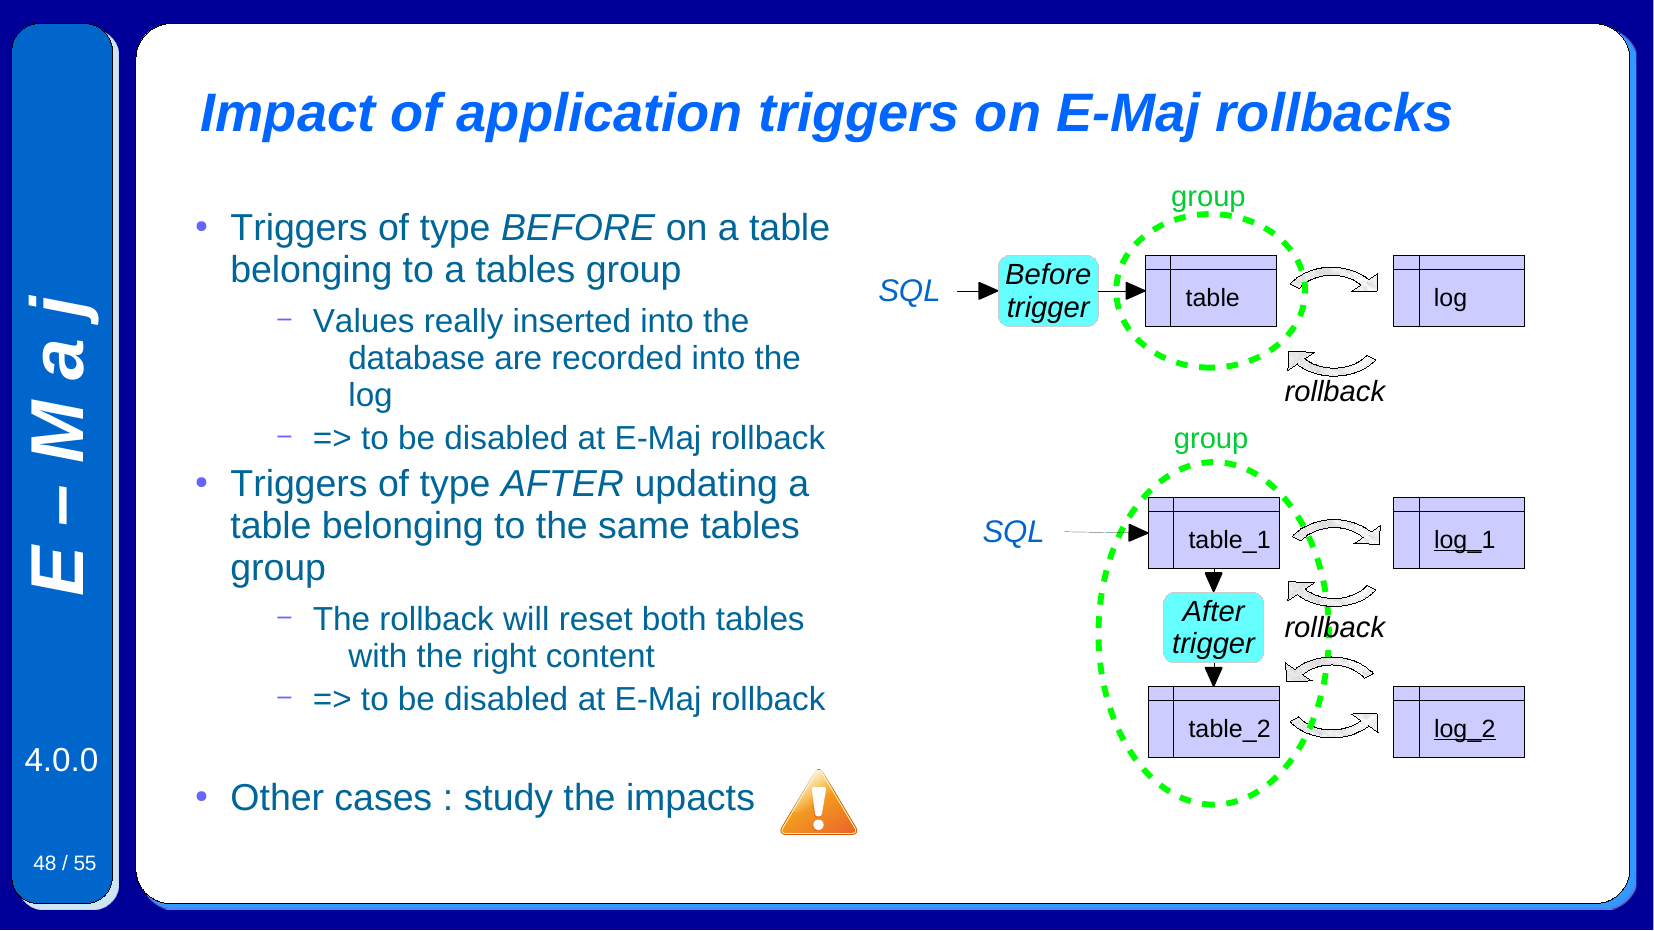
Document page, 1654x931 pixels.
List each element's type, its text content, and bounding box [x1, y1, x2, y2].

text_box Before trigger [998, 255, 1099, 327]
text_box group [1159, 414, 1264, 463]
text_box [1290, 713, 1379, 738]
text_box log_2 [1393, 686, 1525, 758]
text_box [1292, 519, 1381, 545]
text_box [1344, 355, 1376, 367]
text_box [1288, 351, 1324, 367]
title Impact of application triggers on E-Maj rollbacks [200, 34, 1575, 191]
text_box log_1 [1393, 497, 1525, 569]
text_box [1290, 267, 1378, 292]
list Triggers of type BEFORE on a table belonging to a tables group Values really inserted into the database are recorded into the log => to be disabled at E-Maj rollback Triggers of type AFTER updating a table belonging to the same tables group The rollback will reset both tables with the right content => to be disabled at E-Maj rollback Other cases : study the impacts [177, 206, 851, 840]
picture [767, 753, 871, 857]
text_box table_1 [1148, 497, 1280, 569]
text_box [1287, 581, 1376, 603]
text_box rollback [1269, 603, 1401, 652]
text_box rollback [1269, 367, 1401, 416]
text_box table [1145, 255, 1277, 327]
text_box SQL [862, 266, 957, 316]
text_box group [1156, 172, 1261, 221]
text_box After trigger [1163, 592, 1264, 663]
text_box table_2 [1148, 686, 1280, 758]
text_box log [1393, 255, 1525, 327]
text_box [1285, 656, 1374, 682]
text_box SQL [962, 507, 1065, 557]
